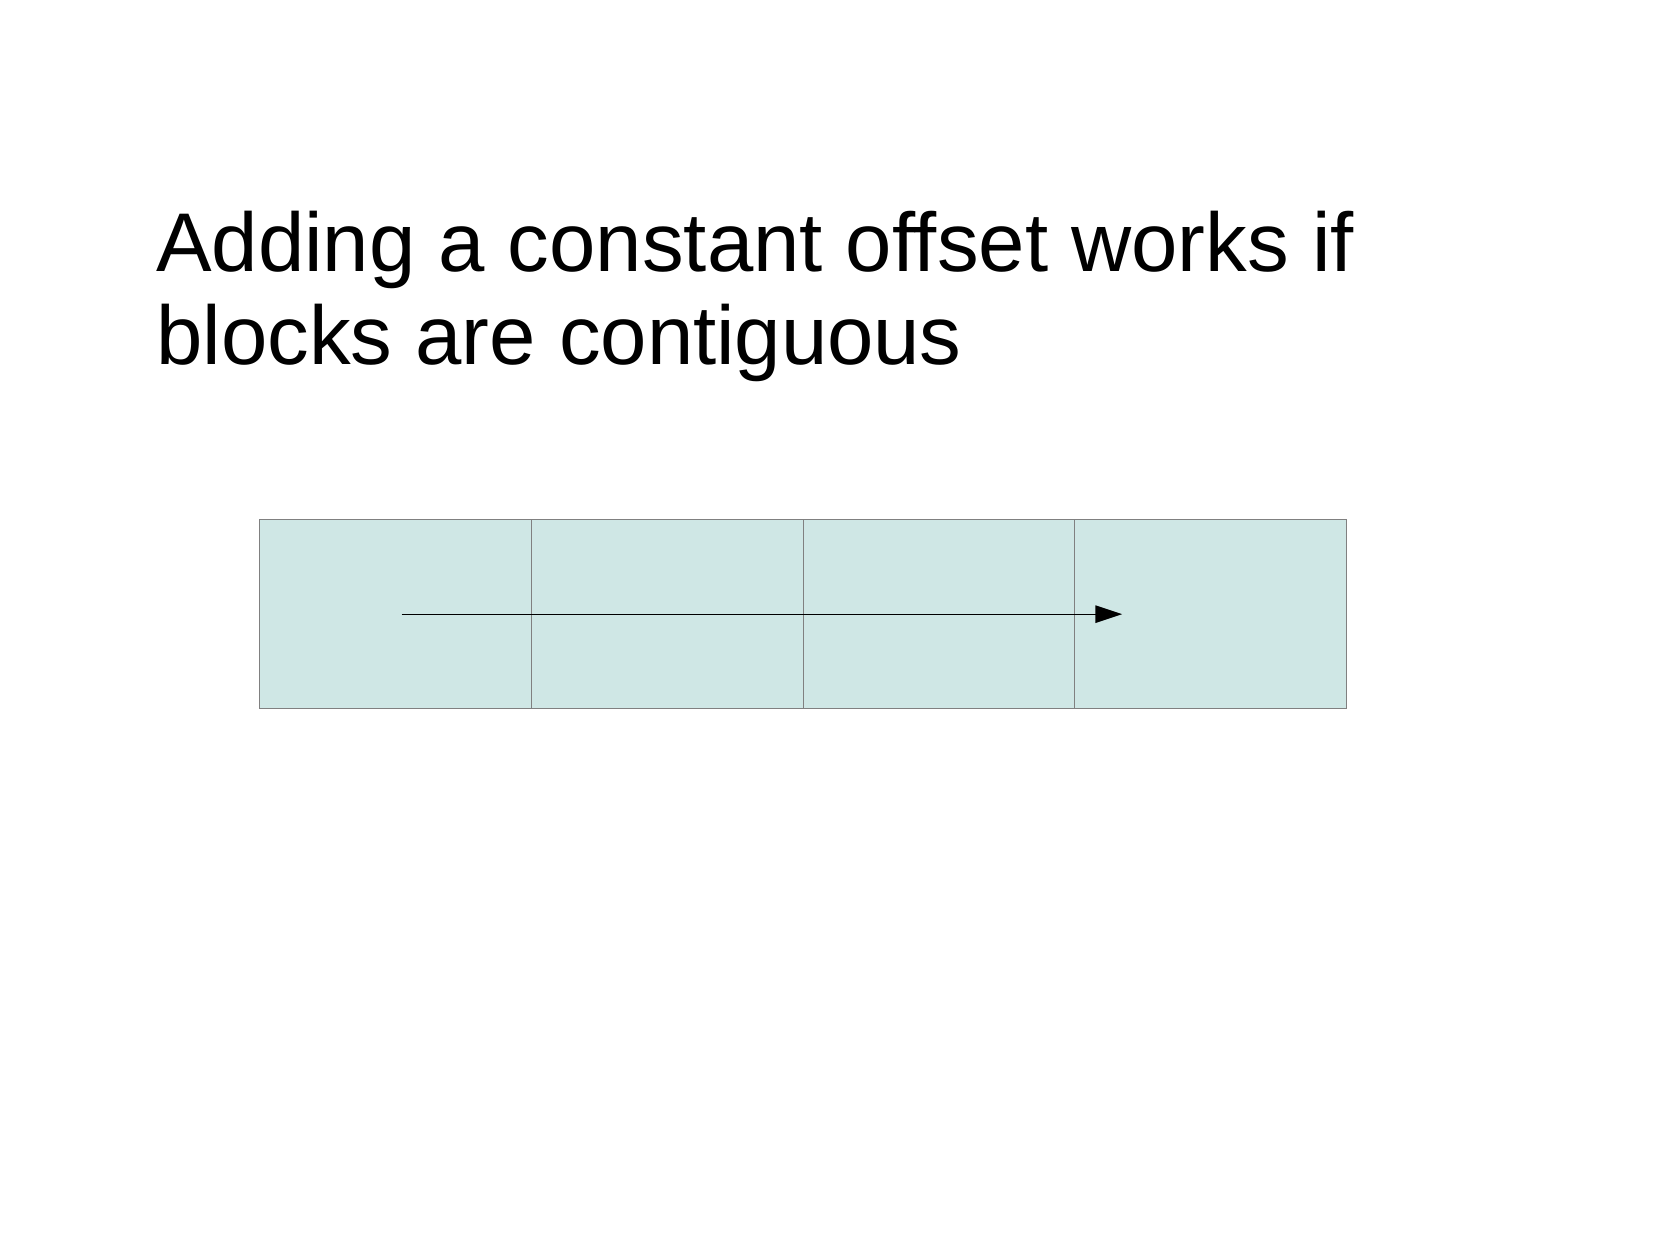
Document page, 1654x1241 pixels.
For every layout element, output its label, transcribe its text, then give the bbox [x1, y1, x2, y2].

text_box [259, 519, 1347, 709]
text_box Adding a constant offset works if blocks are contiguous [141, 188, 1441, 390]
